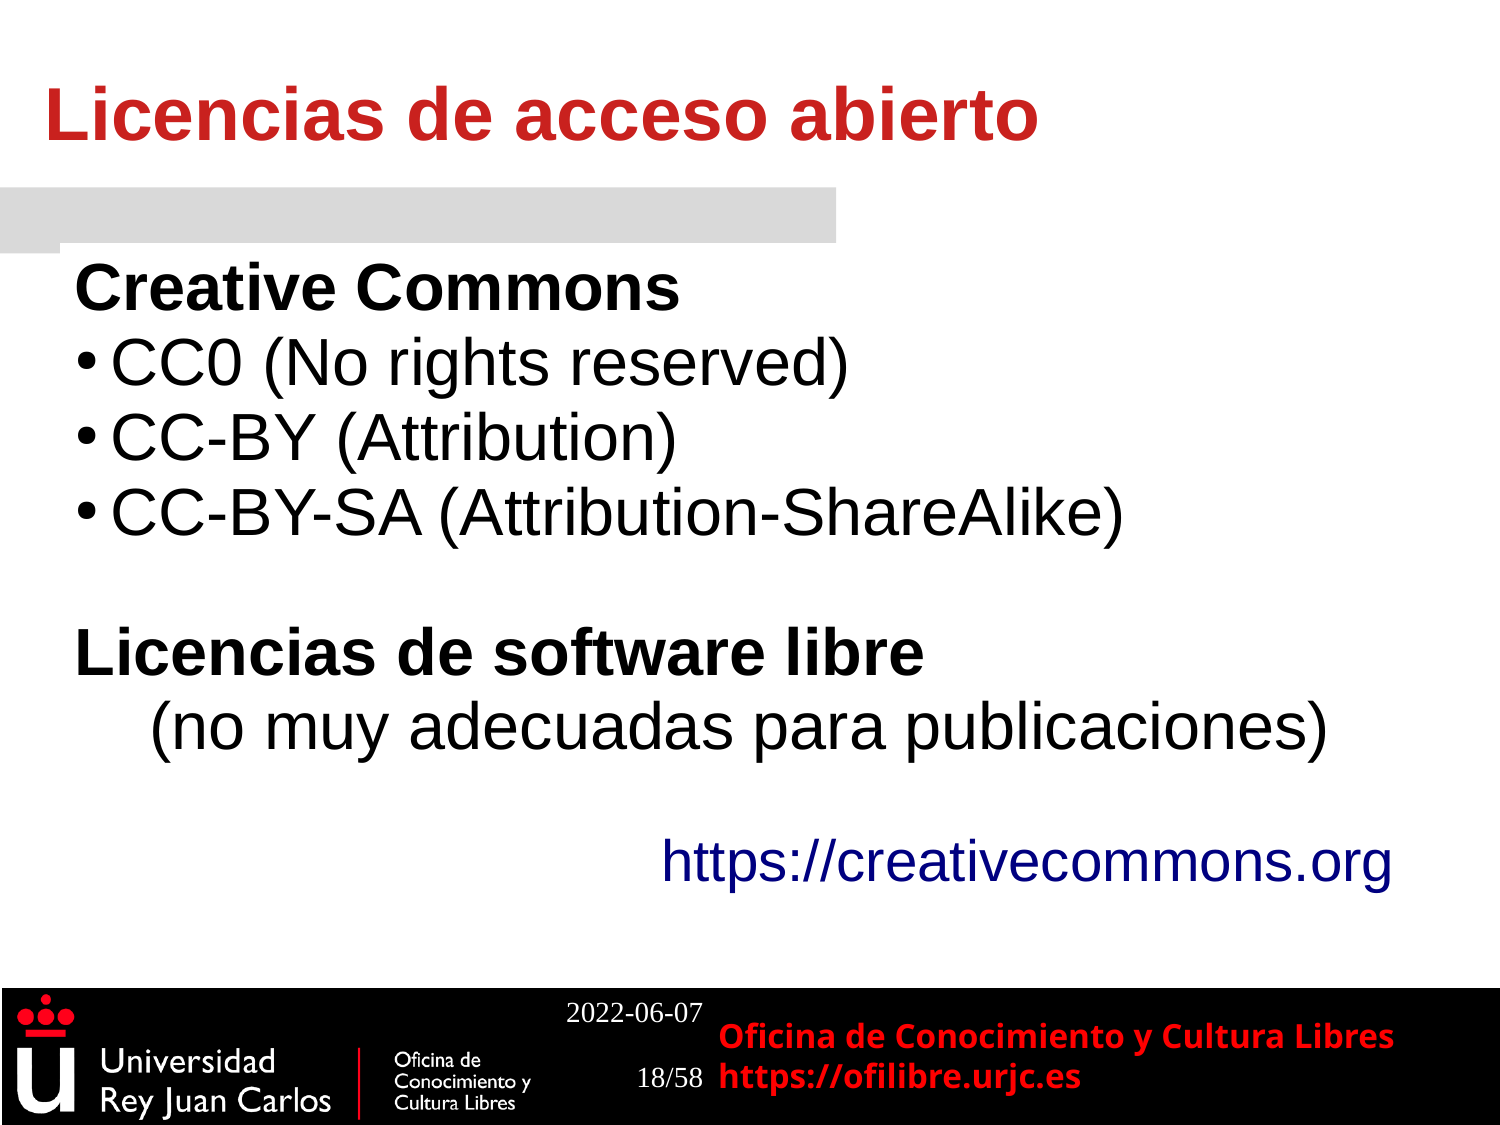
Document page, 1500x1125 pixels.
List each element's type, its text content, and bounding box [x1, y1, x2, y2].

picture [17, 994, 531, 1120]
text_box Licencias de acceso abierto [30, 64, 1306, 248]
text_box Creative Commons CC0 (No rights reserved) CC-BY (Attribution) CC-BY-SA (Attribution-ShareAlike) Licencias de software libre (no muy adecuadas para publicaciones) https://creativecommons.org [60, 243, 1411, 967]
title [75, 7, 1425, 196]
